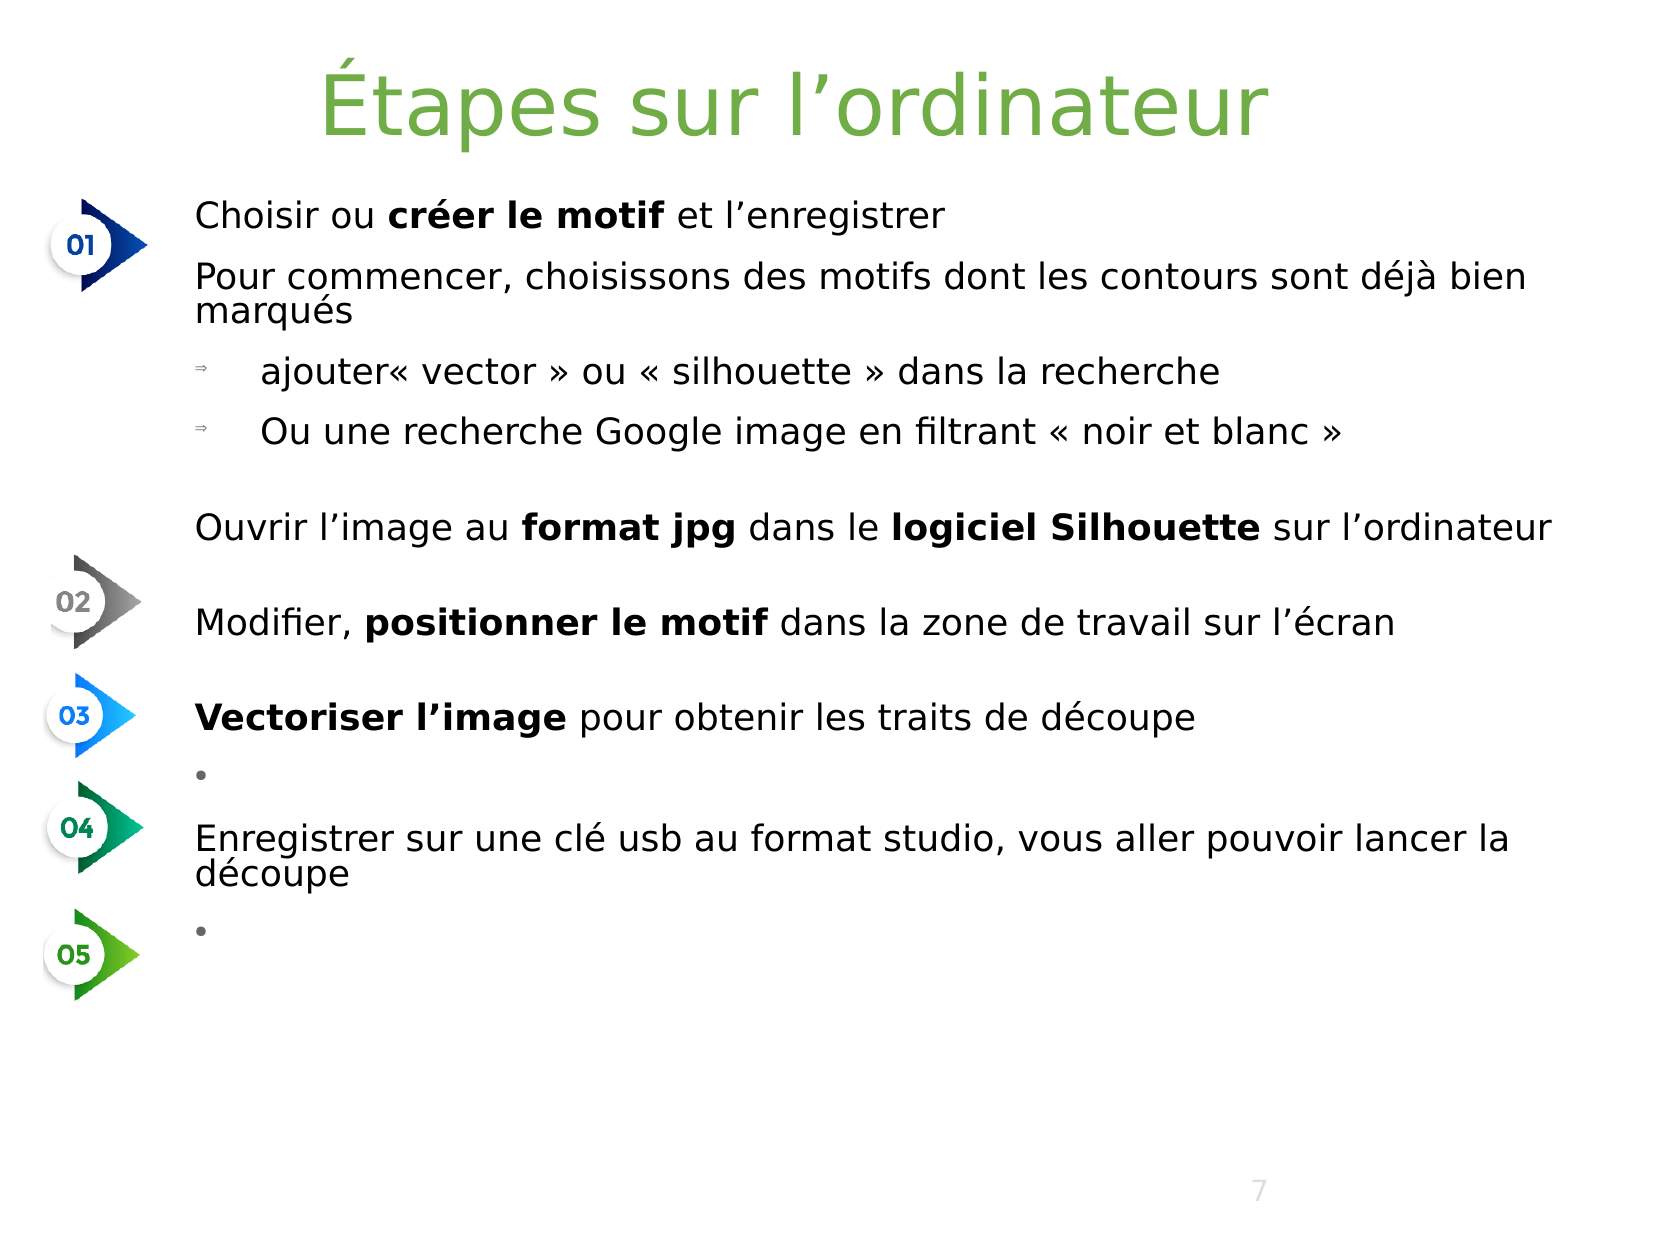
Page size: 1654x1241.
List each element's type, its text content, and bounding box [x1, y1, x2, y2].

list Choisir ou créer le motif et l’enregistrer Pour commencer, choisissons des motifs dont les contours sont déjà bien marqués ajouter« vector » ou « silhouette » dans la recherche Ou une recherche Google image en filtrant « noir et blanc » Ouvrir l’image au format jpg dans le logiciel Silhouette sur l’ordinateur Modifier, positionner le motif dans la zone de travail sur l’écran Vectoriser l’image pour obtenir les traits de découpe Enregistrer sur une clé usb au format studio, vous aller pouvoir lancer la découpe [194, 200, 1654, 900]
text_box [1250, 1172, 1636, 1241]
picture [43, 180, 159, 302]
title Étapes sur l’ordinateur [82, 51, 1507, 153]
picture [43, 899, 147, 1013]
picture [51, 550, 151, 660]
picture [37, 665, 153, 882]
